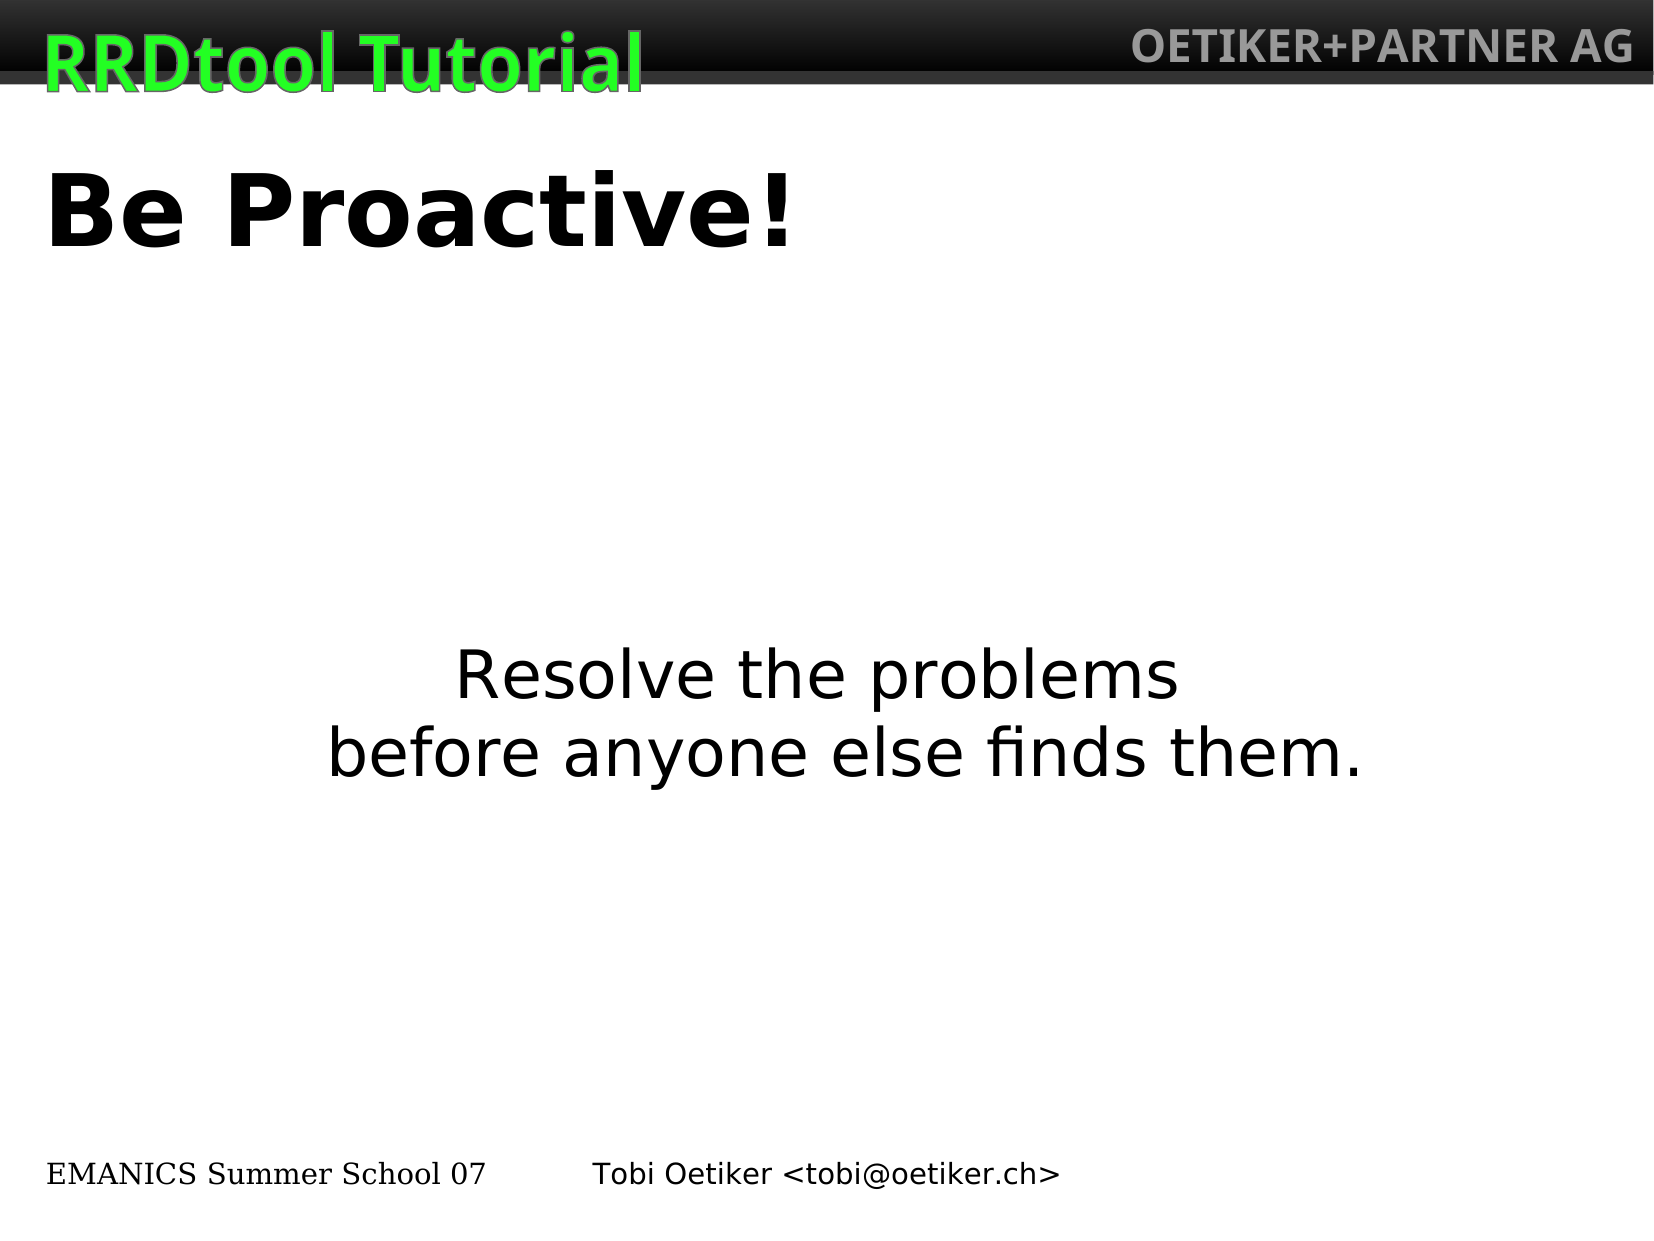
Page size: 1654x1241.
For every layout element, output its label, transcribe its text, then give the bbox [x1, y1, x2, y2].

title Be Proactive! [43, 137, 1582, 287]
subtitle Resolve the problems before anyone else finds them. [50, 329, 1571, 1099]
